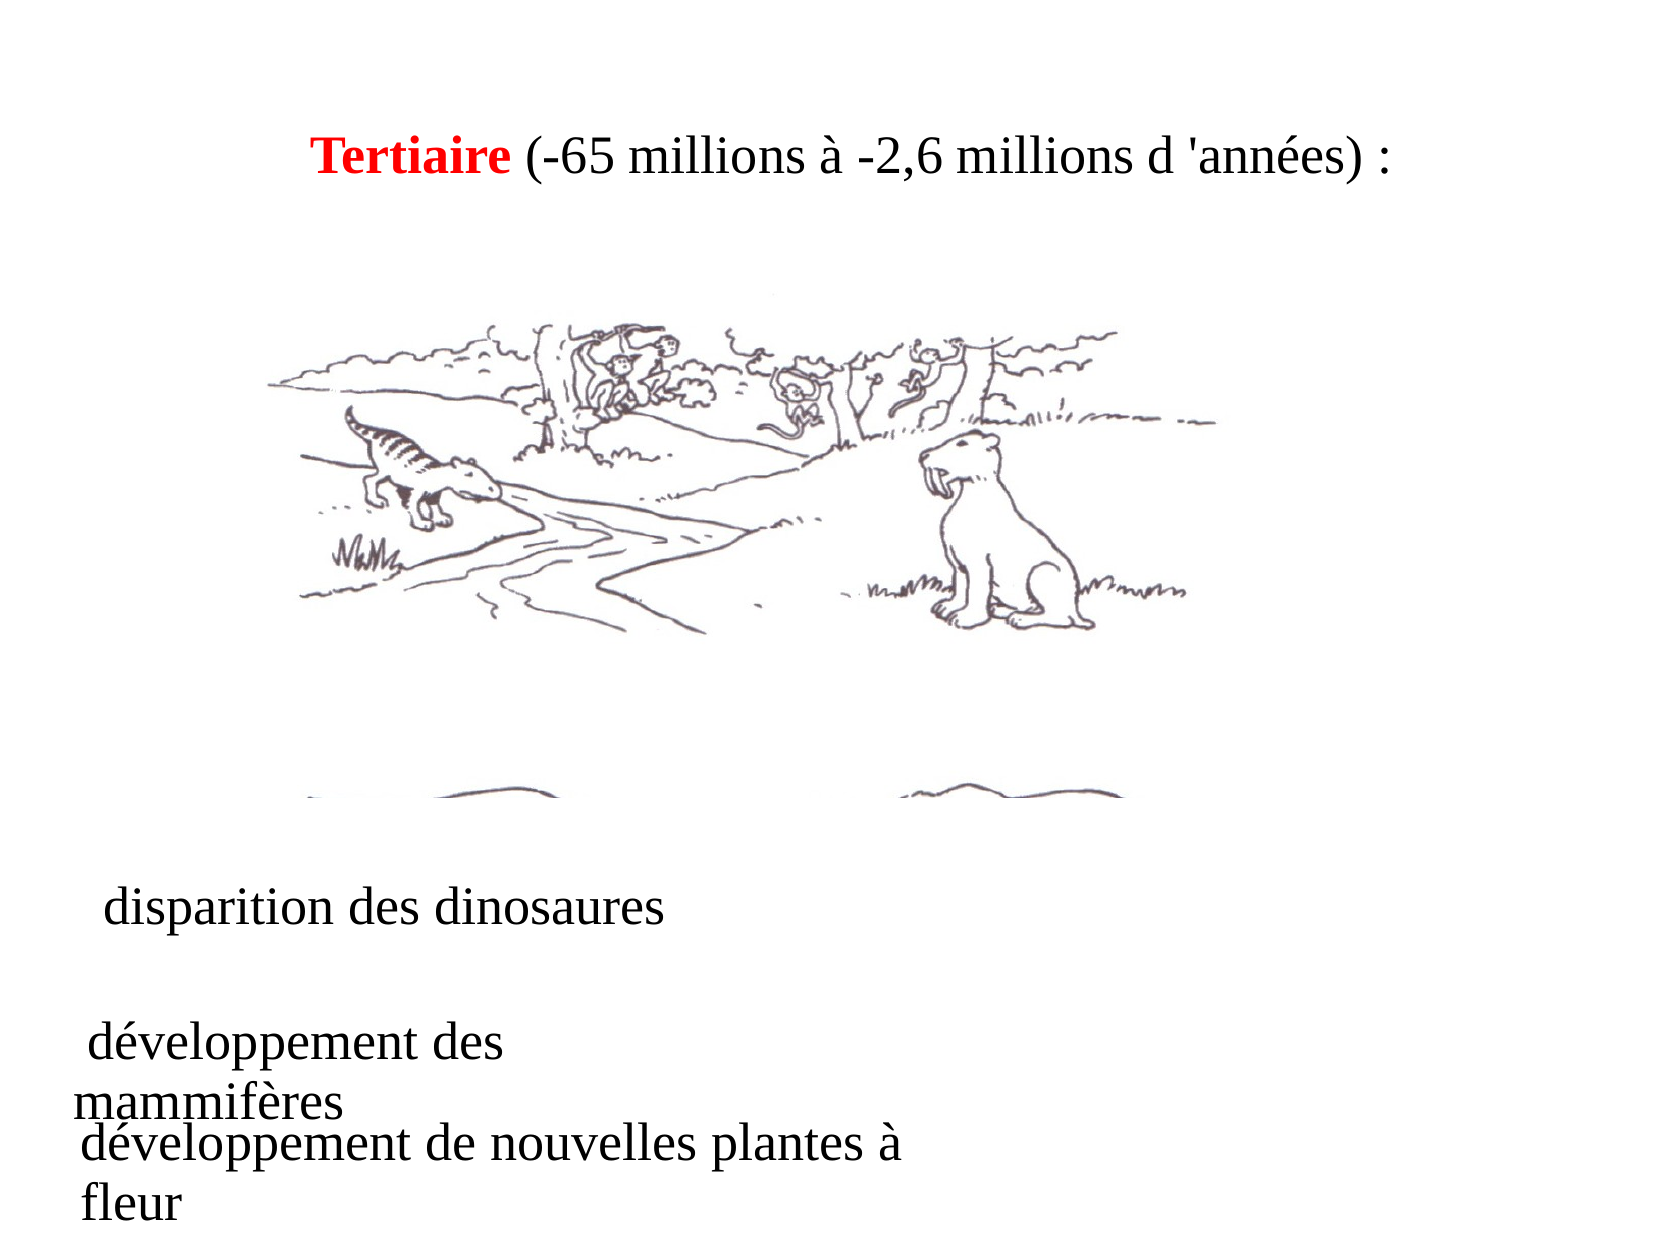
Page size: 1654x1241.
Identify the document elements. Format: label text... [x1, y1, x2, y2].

text_box Tertiaire (-65 millions à -2,6 millions d 'années) : [295, 118, 1419, 317]
text_box développement de nouvelles plantes à fleur [65, 1105, 1034, 1182]
picture [265, 206, 1270, 798]
text_box développement des mammifères [59, 1003, 803, 1080]
text_box disparition des dinosaures [88, 868, 682, 945]
